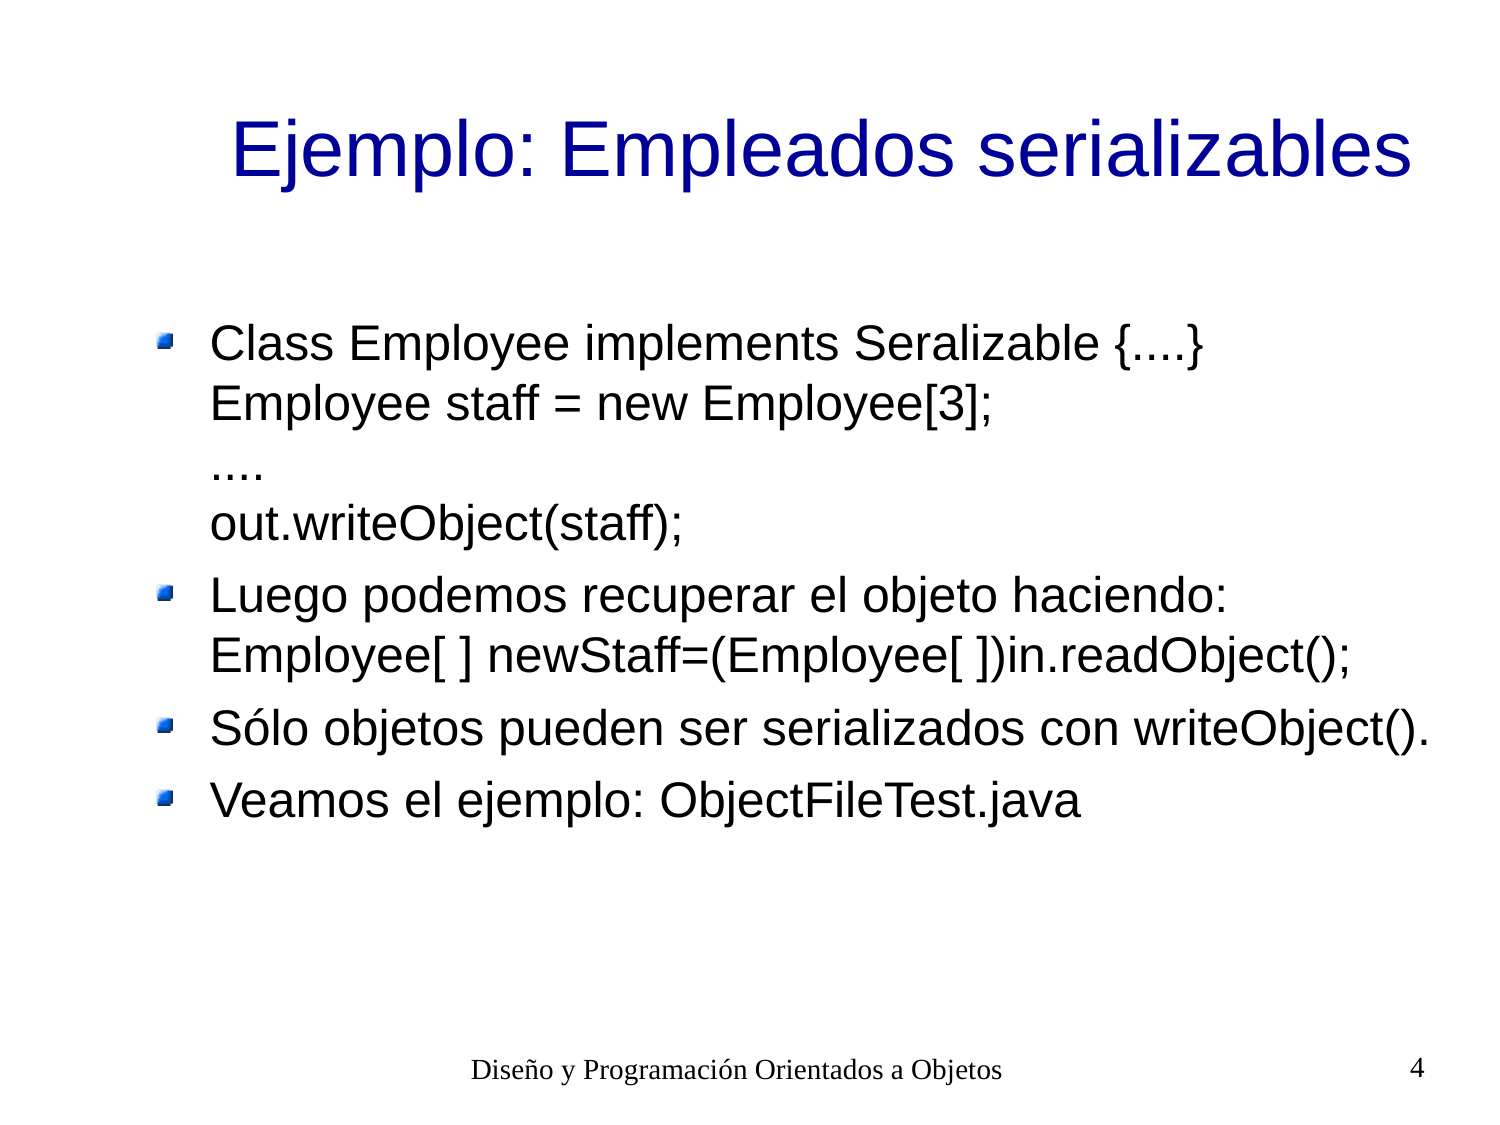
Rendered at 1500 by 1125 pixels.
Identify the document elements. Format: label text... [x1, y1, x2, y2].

list Class Employee implements Seralizable {....} Employee staff = new Employee[3]; .... out.writeObject(staff); Luego podemos recuperar el objeto haciendo: Employee[ ] newStaff=(Employee[ ])in.readObject(); Sólo objetos pueden ser serializados con writeObject(). Veamos el ejemplo: ObjectFileTest.java [123, 302, 1449, 908]
title Ejemplo: Empleados serializables [187, 37, 1466, 201]
